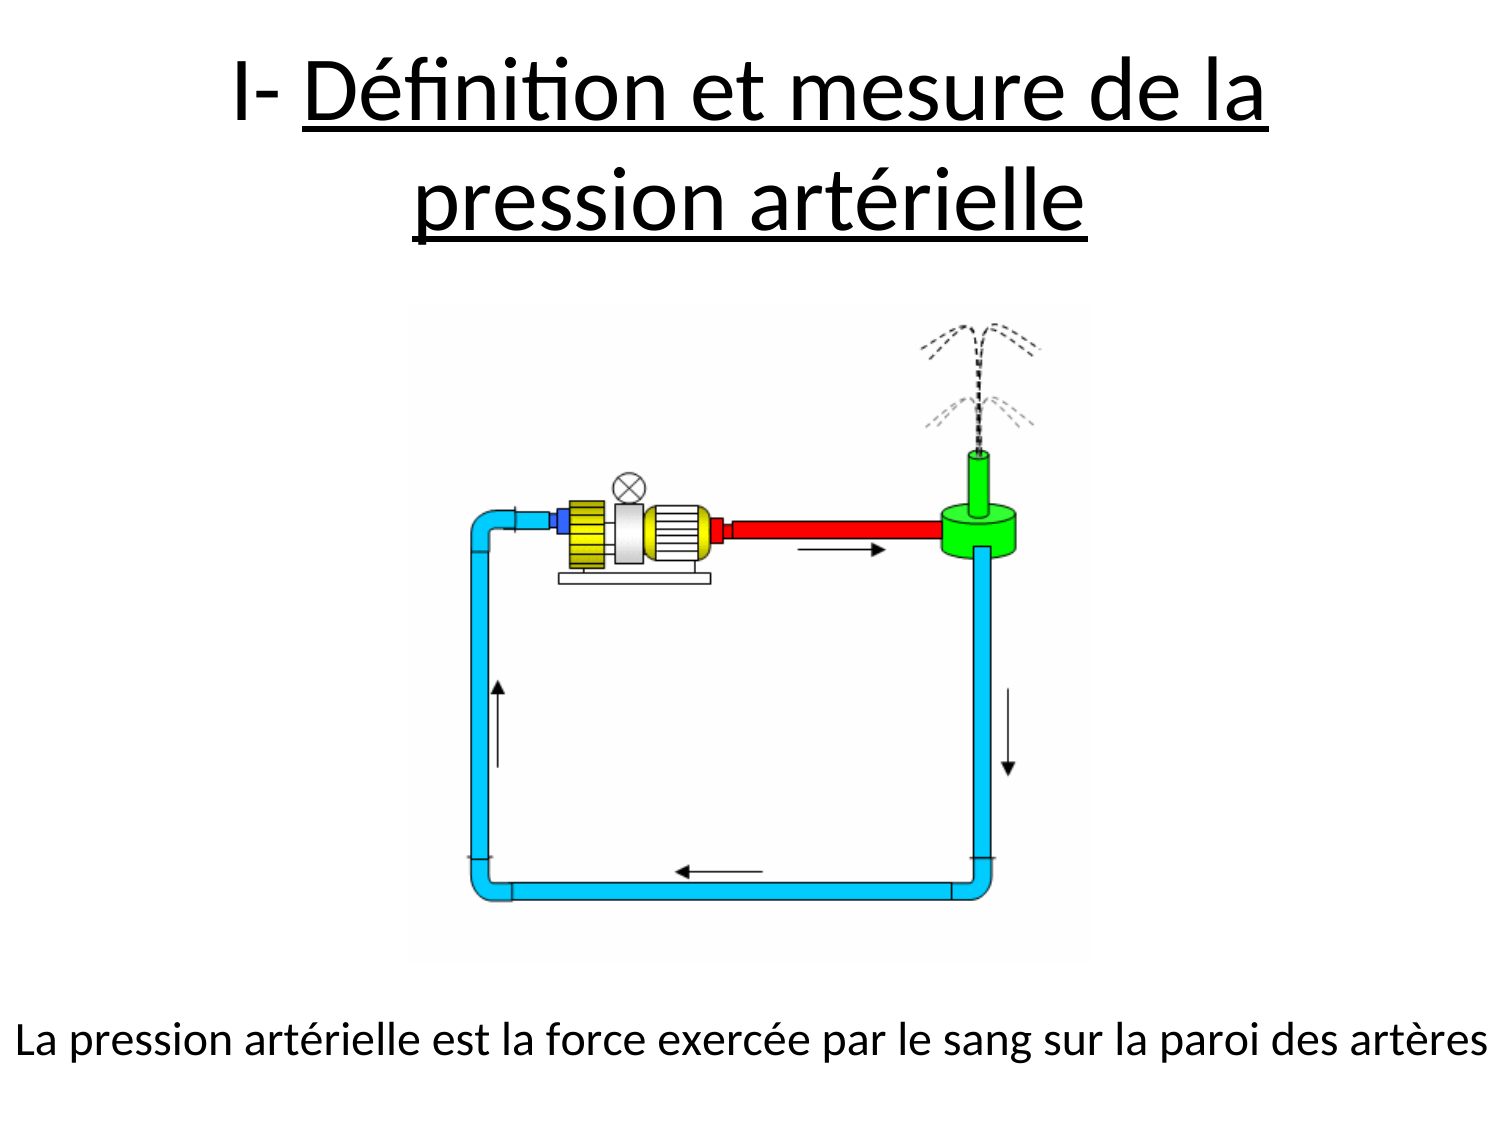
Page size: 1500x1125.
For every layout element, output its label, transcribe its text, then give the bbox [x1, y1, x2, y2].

text_box La pression artérielle est la force exercée par le sang sur la paroi des artères [0, 999, 1500, 1073]
picture [408, 305, 1092, 962]
title I- Définition et mesure de la pression artérielle [75, 45, 1426, 233]
